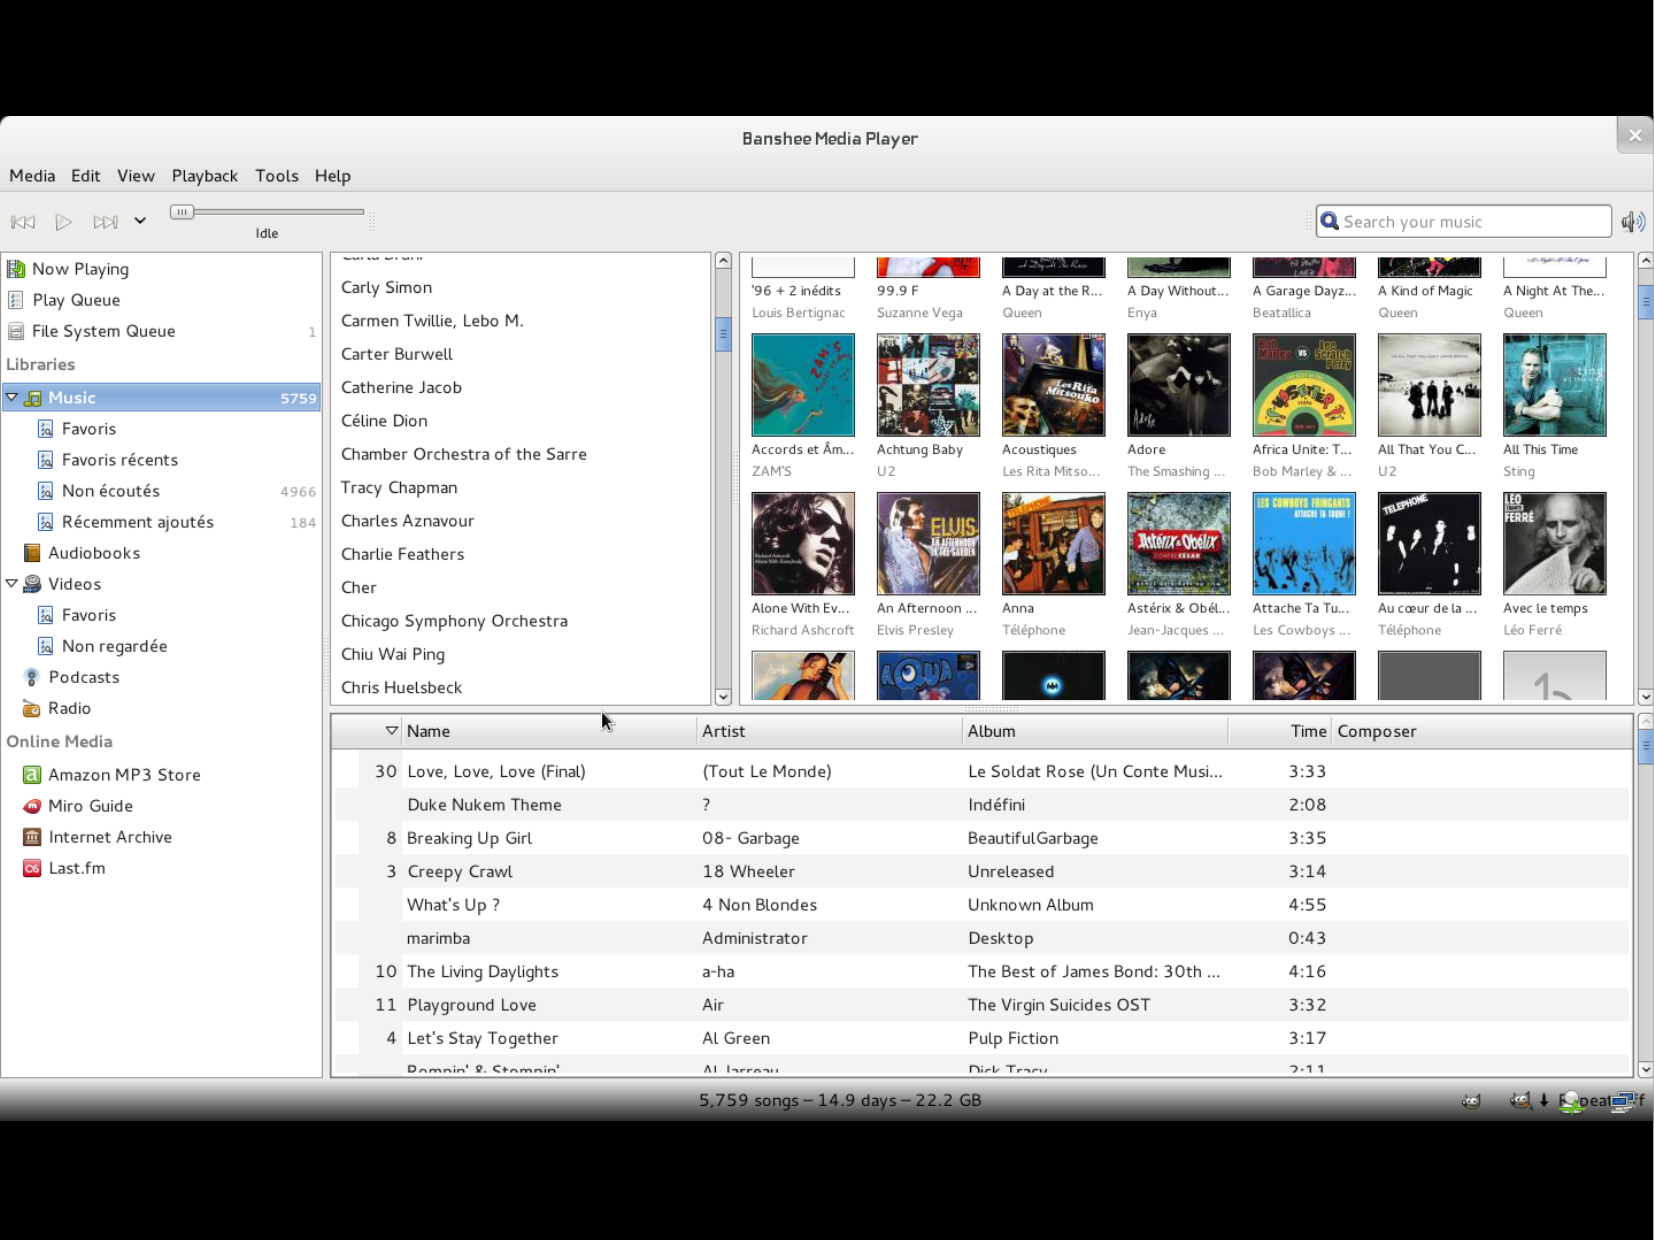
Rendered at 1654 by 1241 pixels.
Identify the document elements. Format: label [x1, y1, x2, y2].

picture [0, 116, 1654, 1121]
